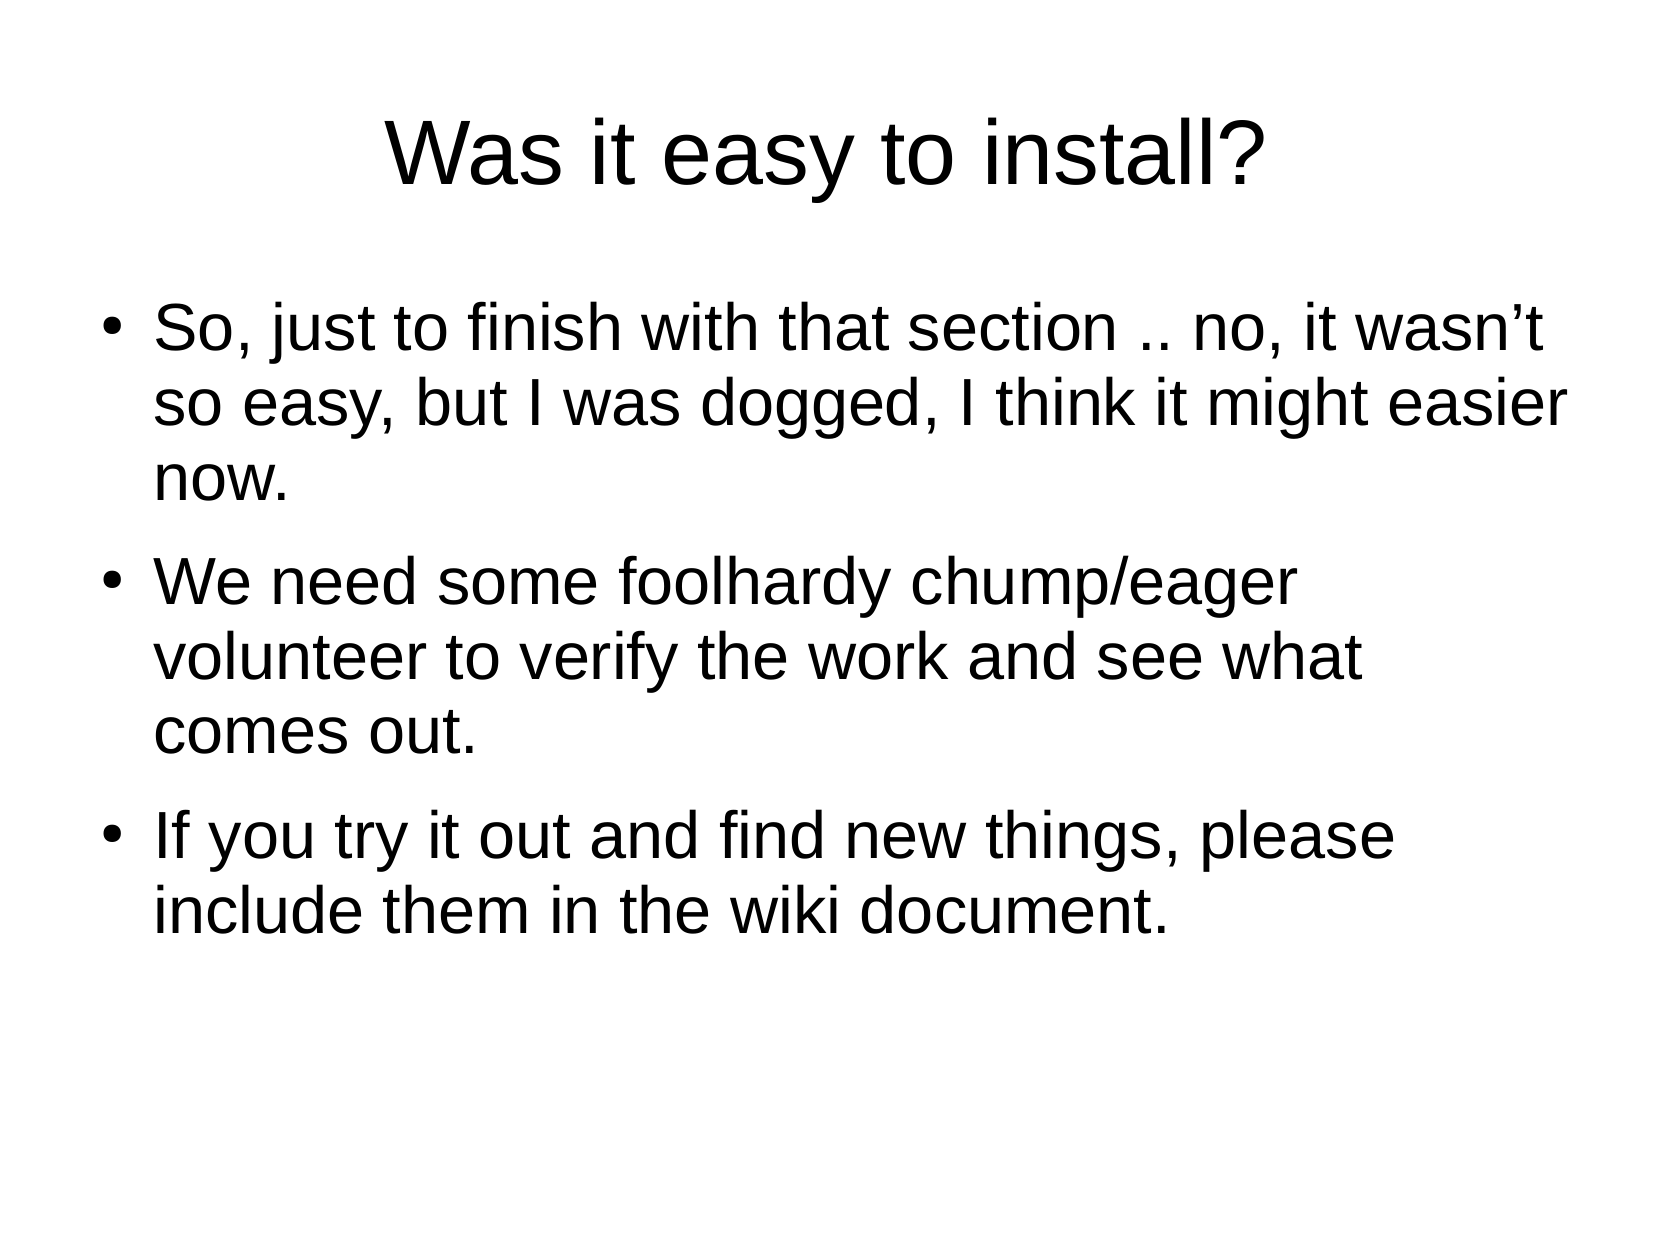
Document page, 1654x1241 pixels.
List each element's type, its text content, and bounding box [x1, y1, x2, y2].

list So, just to finish with that section .. no, it wasn’t so easy, but I was dogged, I think it might easier now. We need some foolhardy chump/eager volunteer to verify the work and see what comes out. If you try it out and find new things, please include them in the wiki document. [82, 290, 1571, 1010]
title Was it easy to install? [82, 49, 1571, 257]
